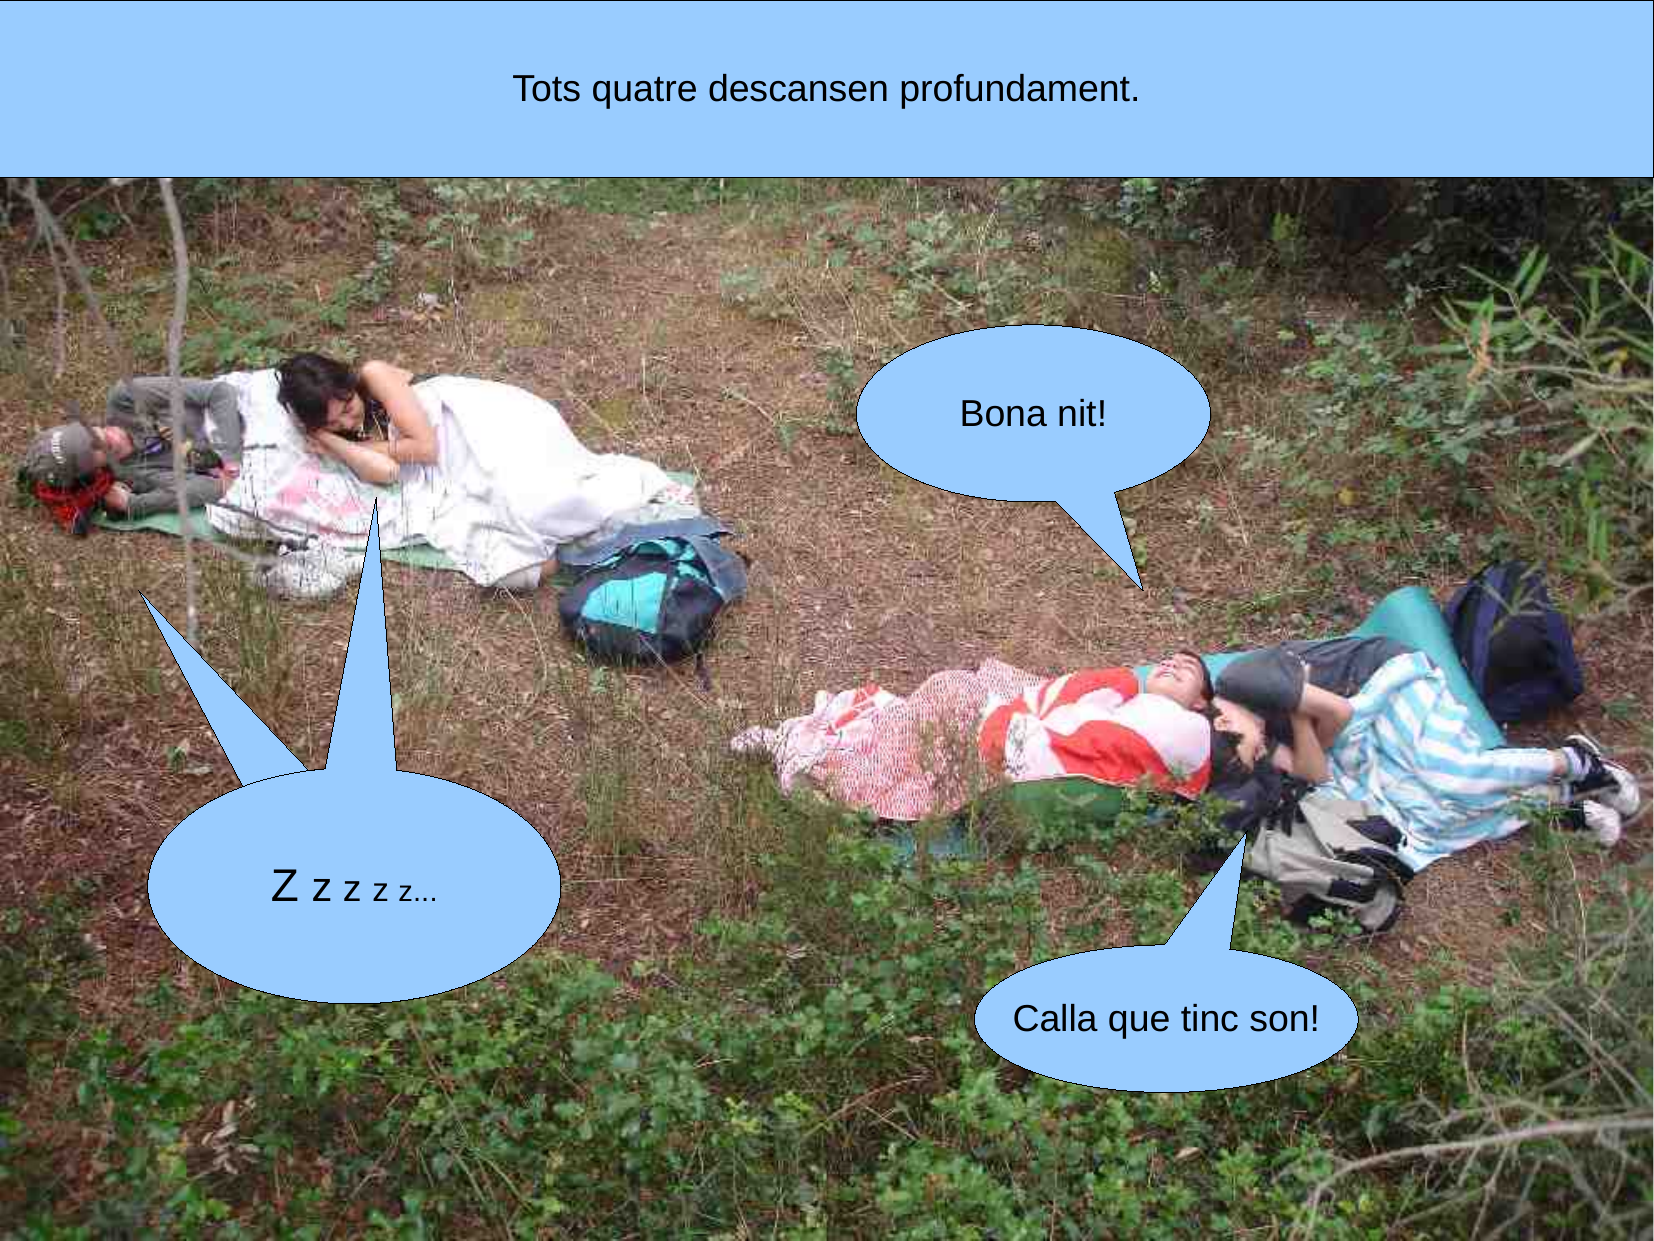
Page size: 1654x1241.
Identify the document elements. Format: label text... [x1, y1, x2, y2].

text_box Z z z z z... [147, 497, 561, 1004]
text_box Calla que tinc son! [974, 830, 1359, 1093]
text_box [138, 590, 309, 786]
text_box Tots quatre descansen profundament. [0, 0, 1654, 178]
text_box Bona nit! [856, 324, 1211, 591]
picture [0, 178, 1654, 1241]
